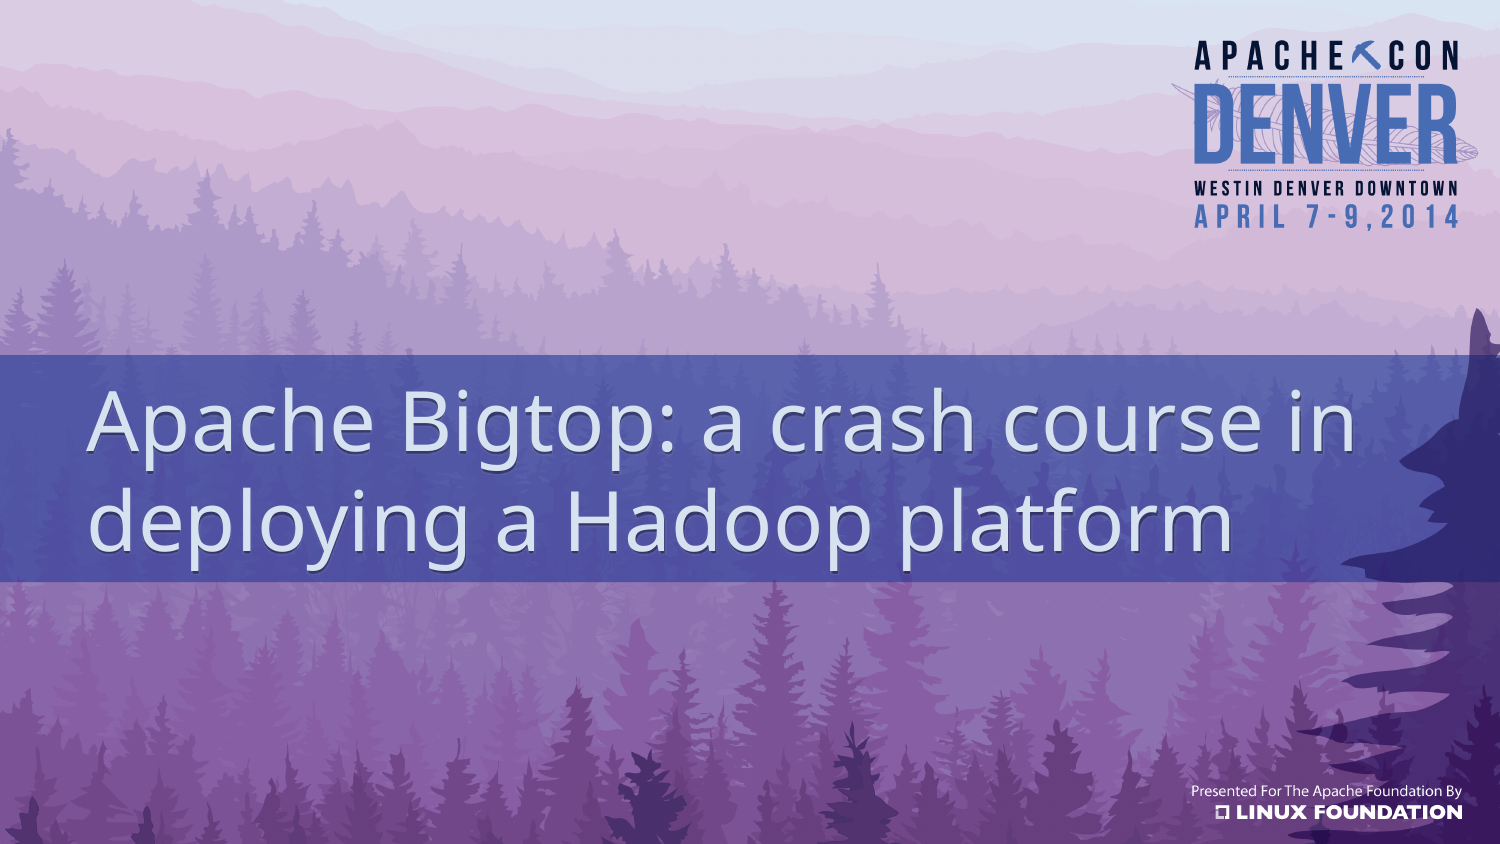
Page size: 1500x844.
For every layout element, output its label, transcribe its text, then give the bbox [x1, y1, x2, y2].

picture [0, 0, 1500, 844]
title Apache Bigtop: a crash course in deploying a Hadoop platform [71, 360, 1486, 571]
